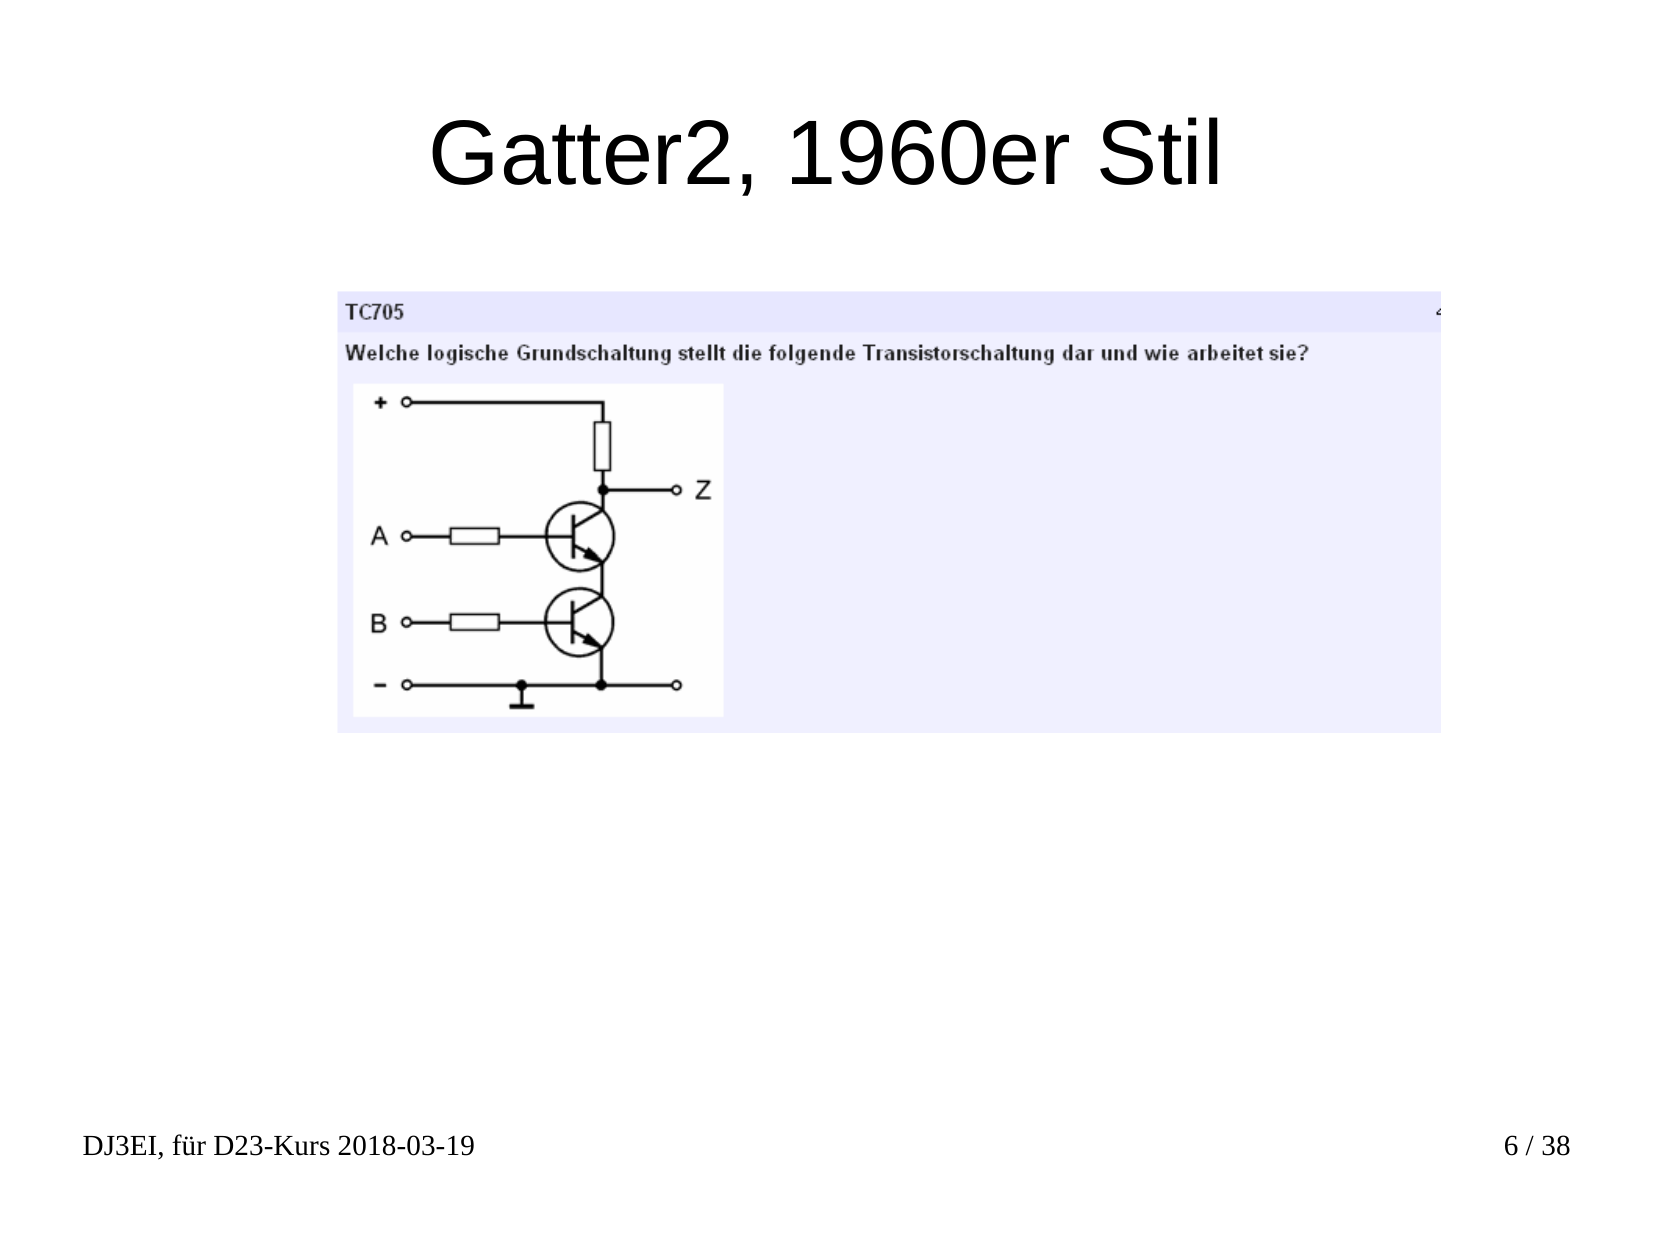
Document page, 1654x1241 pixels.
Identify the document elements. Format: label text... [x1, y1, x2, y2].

picture [330, 287, 1441, 733]
title Gatter2, 1960er Stil [82, 49, 1571, 257]
